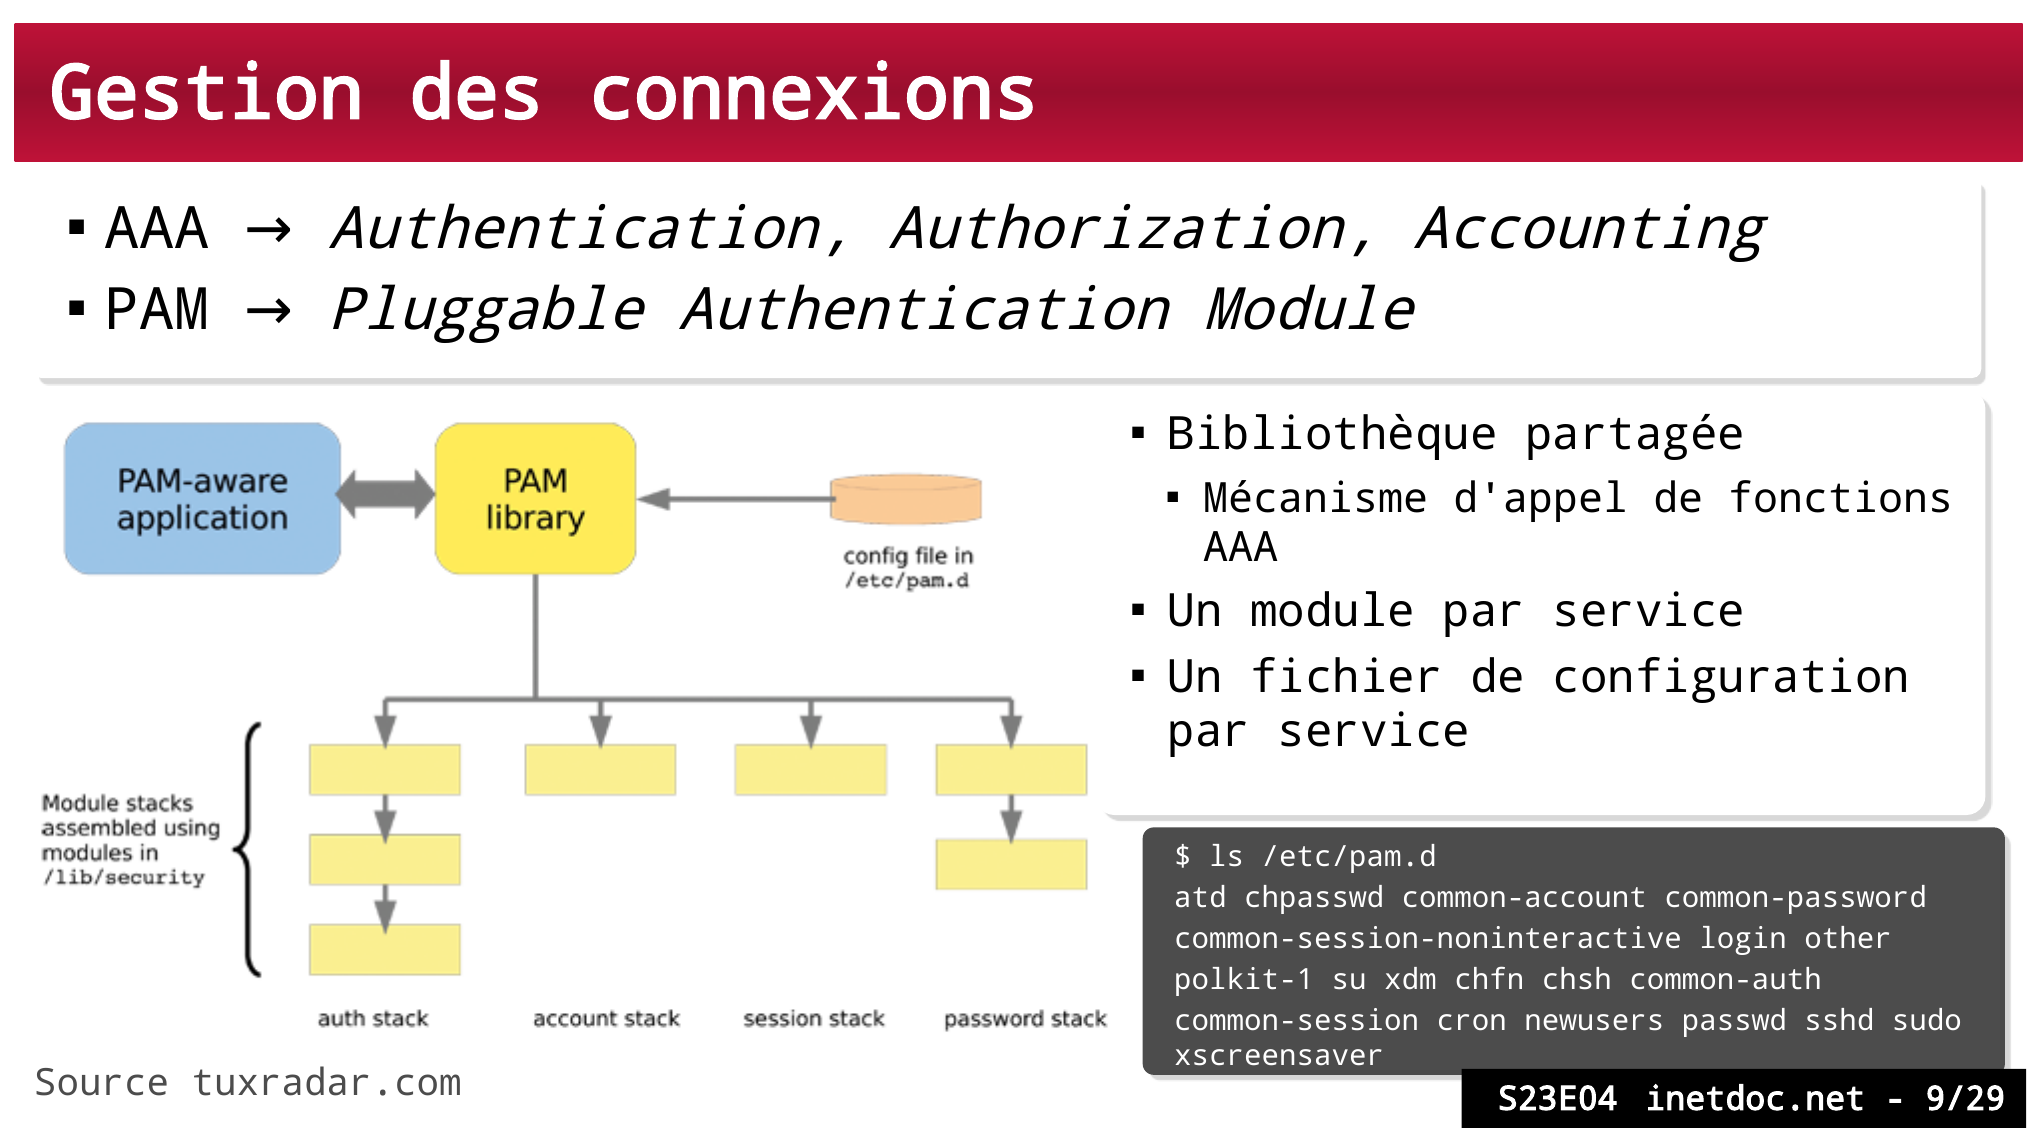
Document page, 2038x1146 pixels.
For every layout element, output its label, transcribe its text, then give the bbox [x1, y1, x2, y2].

text_box Bibliothèque partagée Mécanisme d'appel de fonctions AAA Un module par service Un fichier de configuration par service [1095, 389, 1986, 816]
text_box AAA → Authentication, Authorization, Accounting PAM → Pluggable Authentication Module [32, 177, 1982, 379]
text_box $ ls /etc/pam.d atd chpasswd common-account common-password common-session-noninteractive login other polkit-1 su xdm chfn chsh common-auth common-session cron newusers passwd sshd sudo xscreensaver [1142, 827, 2005, 1075]
text_box S23E04 inetdoc.net - <numéro>/29 [1461, 1068, 2027, 1128]
text_box Source tuxradar.com [0, 1021, 477, 1146]
picture [26, 401, 1124, 1052]
text_box Gestion des connexions [14, 23, 2023, 162]
